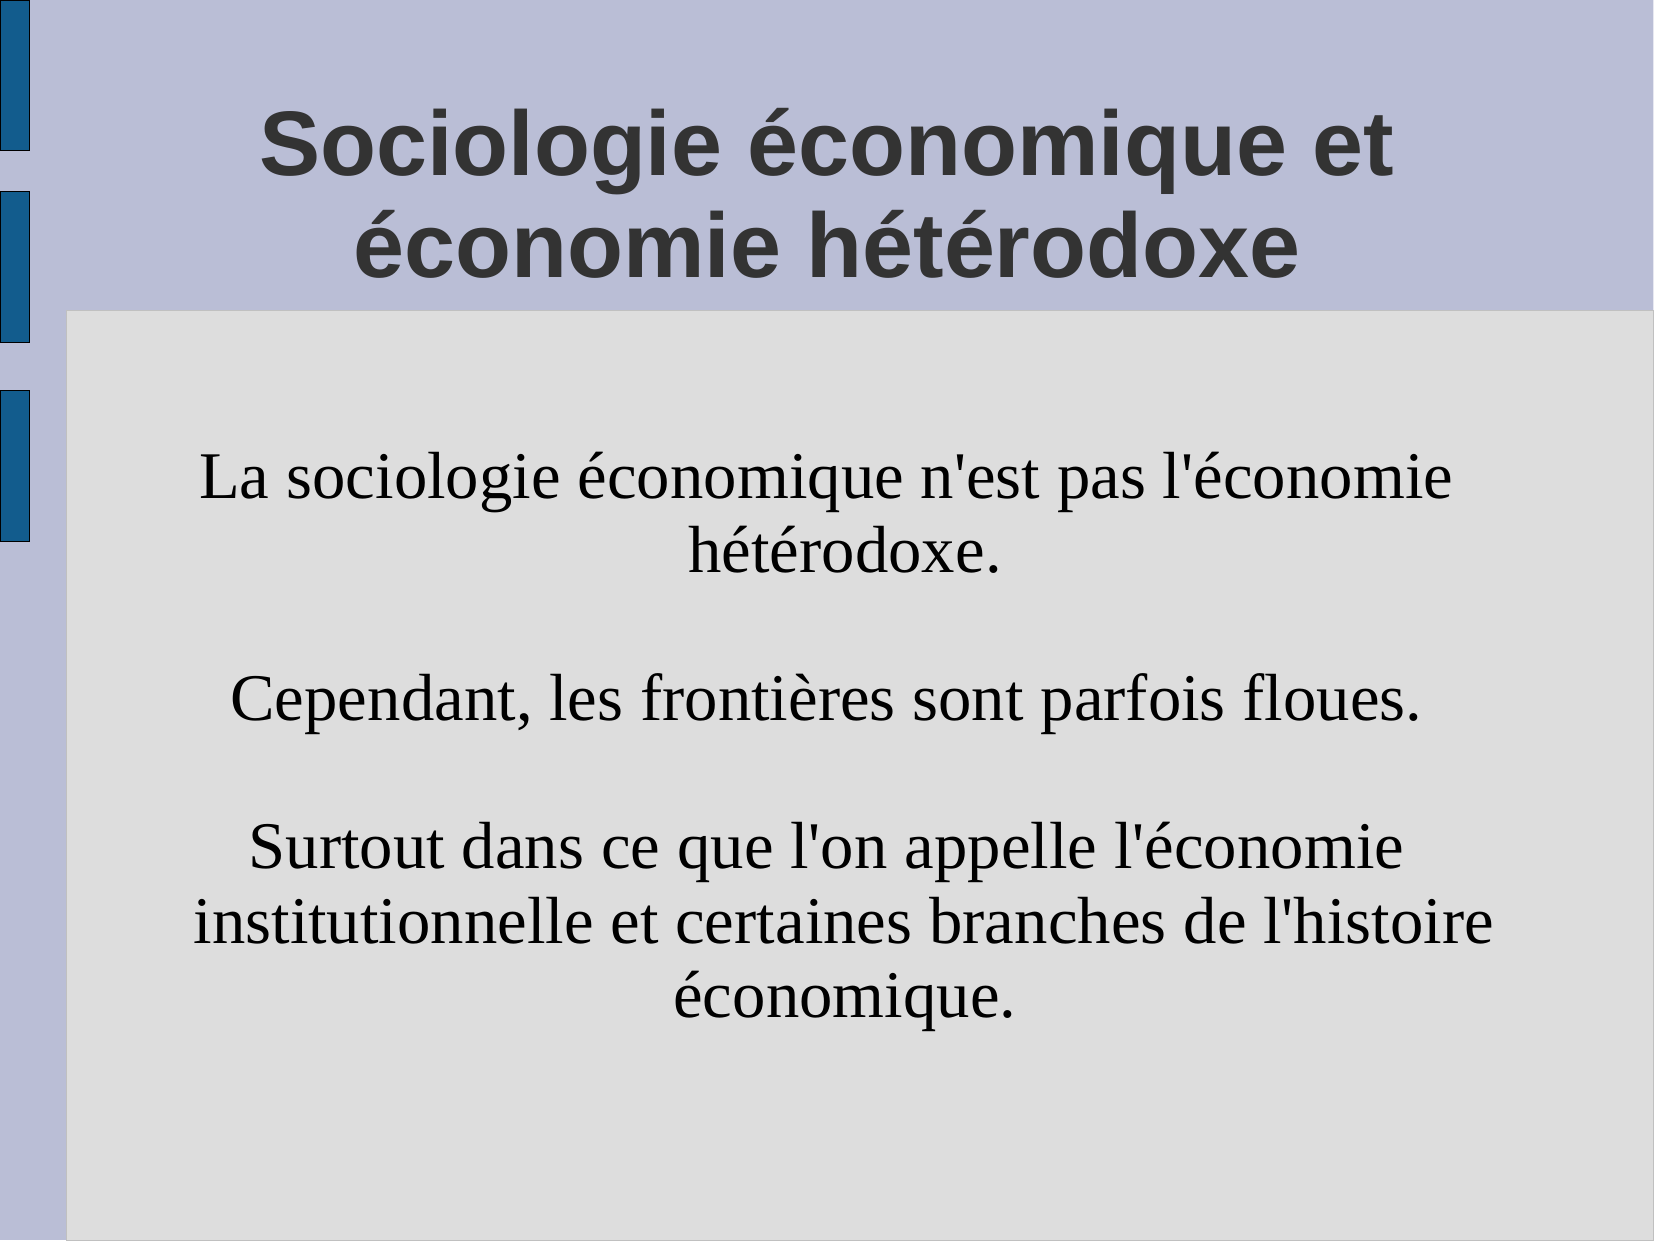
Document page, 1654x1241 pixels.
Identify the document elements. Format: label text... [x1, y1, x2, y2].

title Sociologie économique et économie hétérodoxe [121, 92, 1534, 298]
subtitle La sociologie économique n'est pas l'économie hétérodoxe. Cependant, les frontières sont parfois floues. Surtout dans ce que l'on appelle l'économie institutionnelle et certaines branches de l'histoire économique. [121, 352, 1534, 1119]
